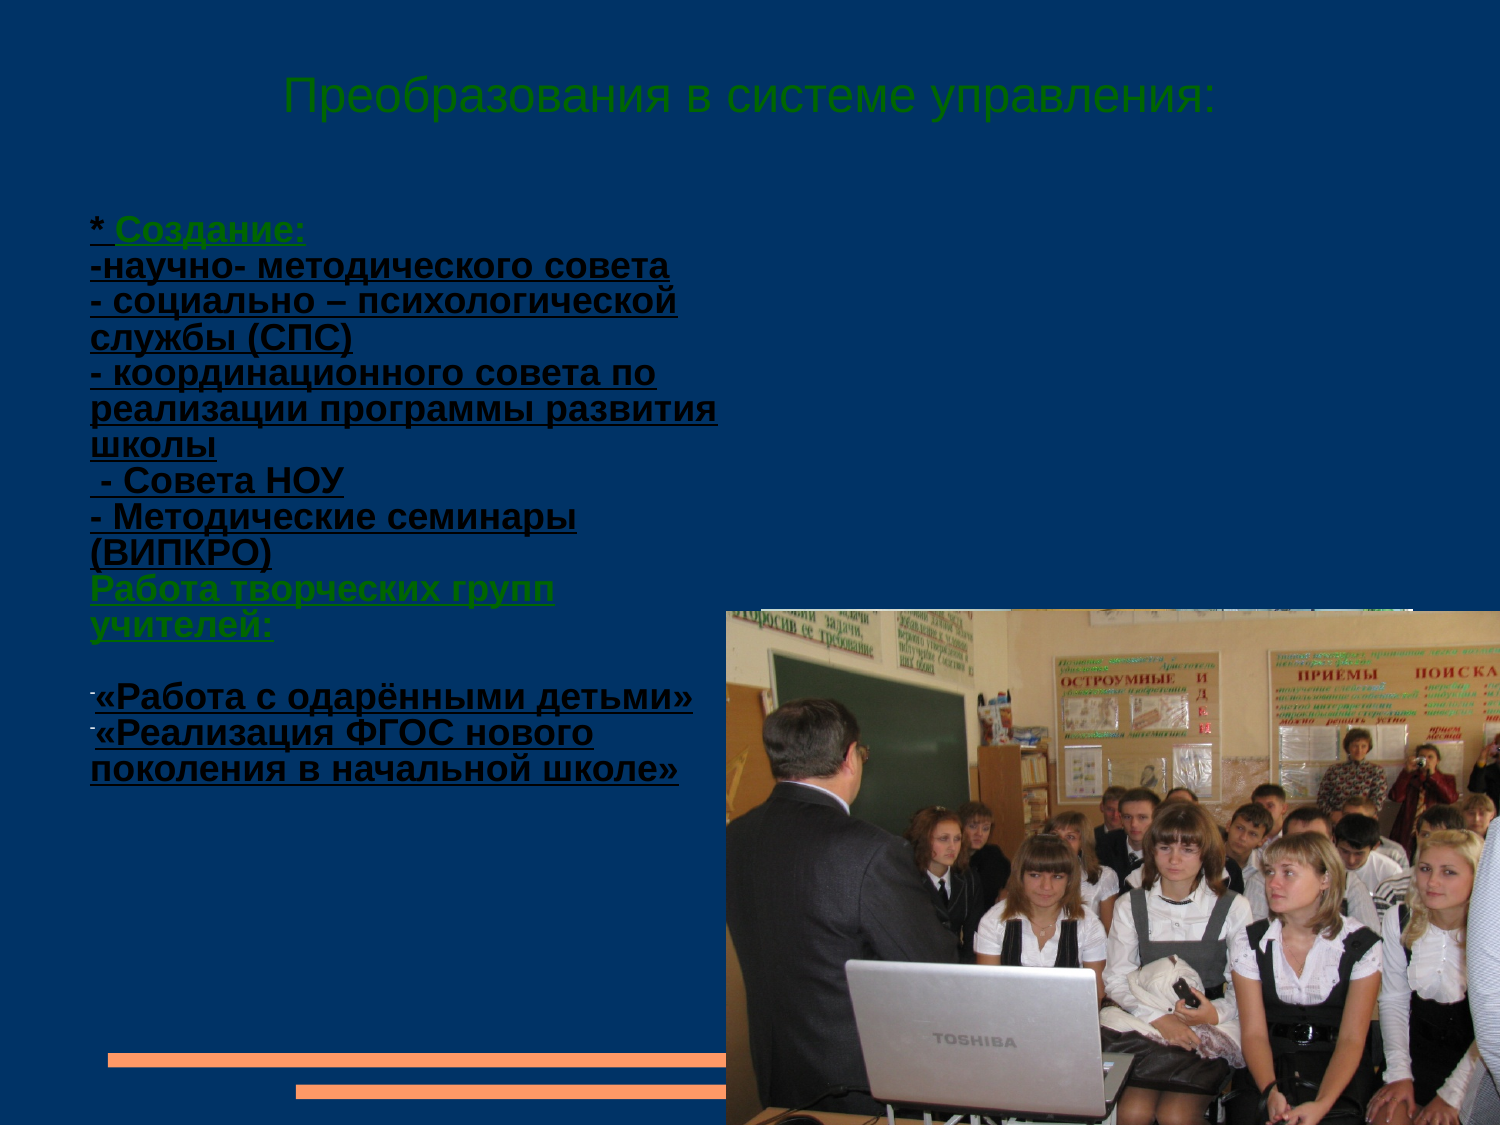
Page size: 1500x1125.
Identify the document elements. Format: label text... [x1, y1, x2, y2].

text_box * Создание: -научно- методического совета - социально – психологической службы (СПС) - координационного совета по реализации программы развития школы - Совета НОУ - Методические семинары (ВИПКРО) Работа творческих групп учителей: «Работа с одарёнными детьми» «Реализация ФГОС нового поколения в начальной школе» [75, 160, 738, 1005]
text_box Преобразования в системе управления: [75, 0, 1425, 185]
picture [726, 609, 1500, 1125]
